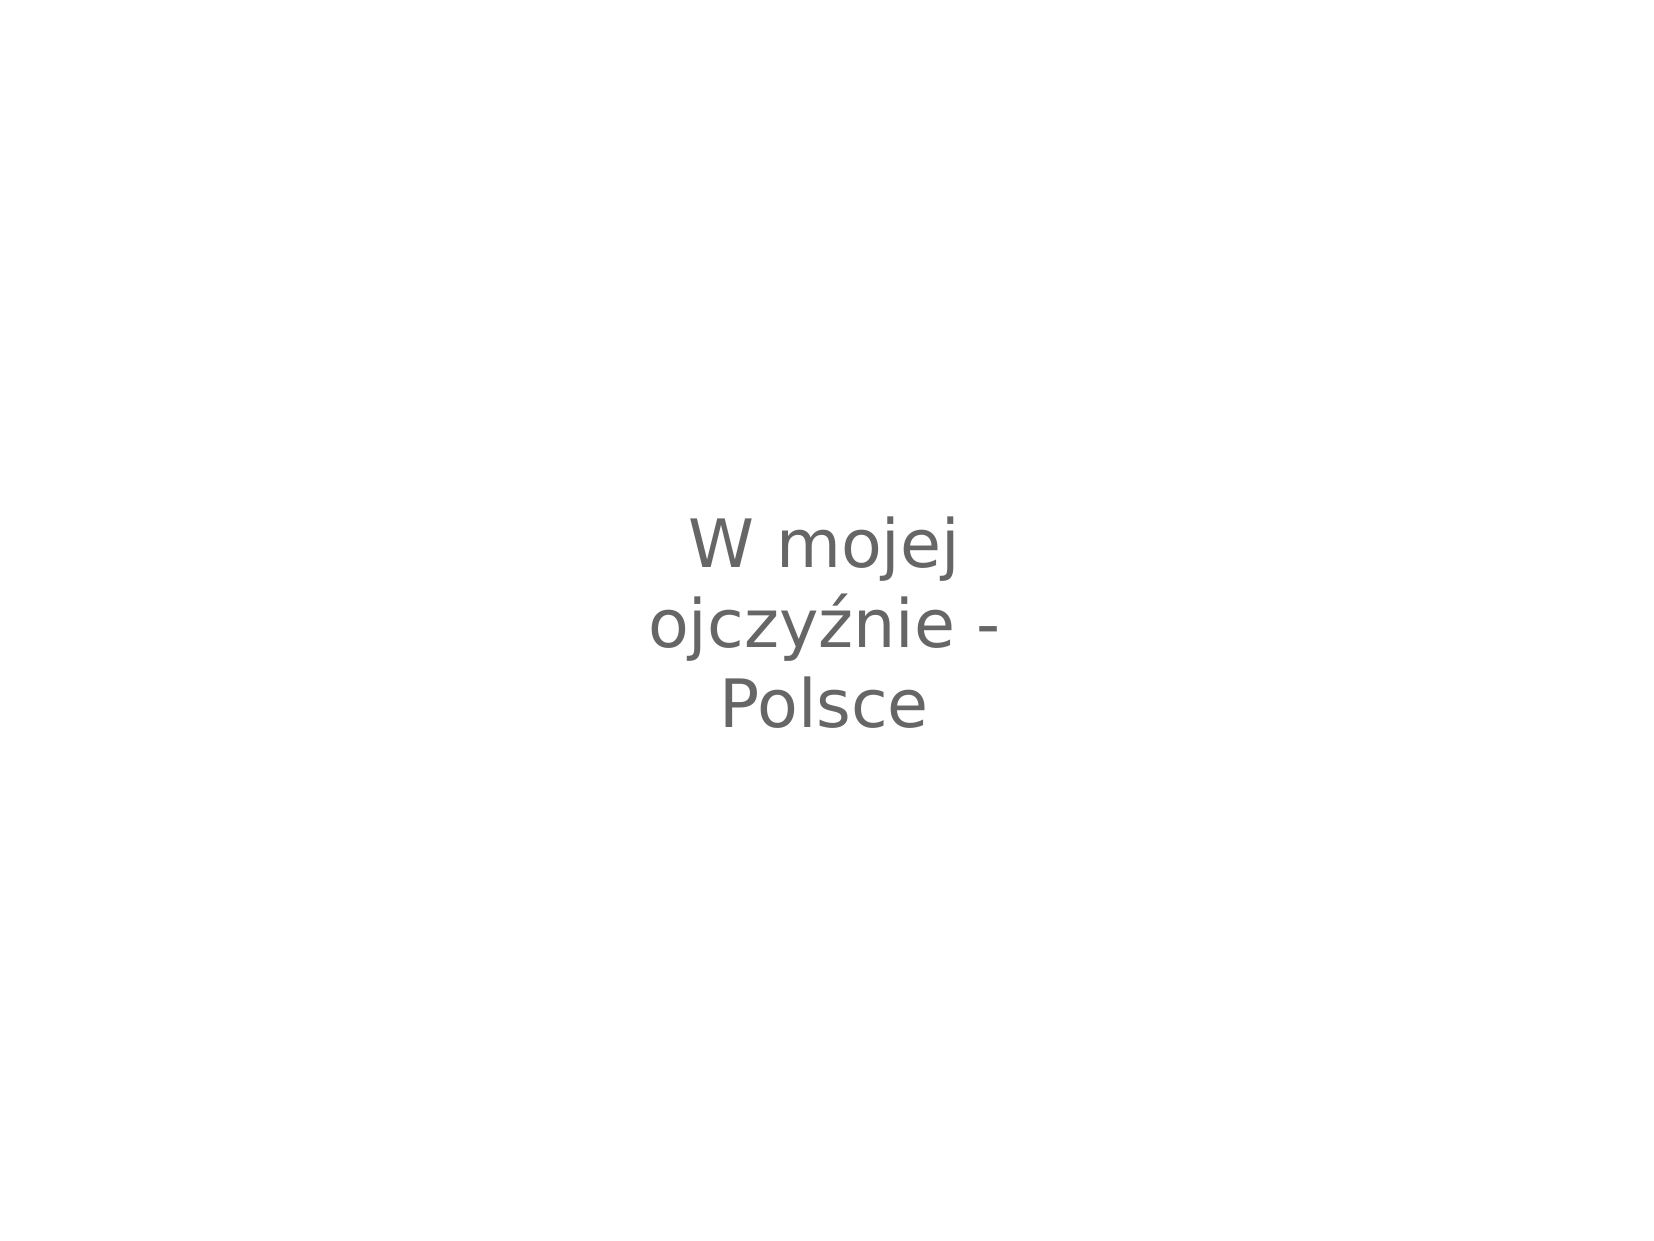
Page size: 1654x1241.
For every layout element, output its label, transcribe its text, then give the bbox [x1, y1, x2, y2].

subtitle W mojej ojczyźnie - Polsce [614, 418, 1035, 824]
